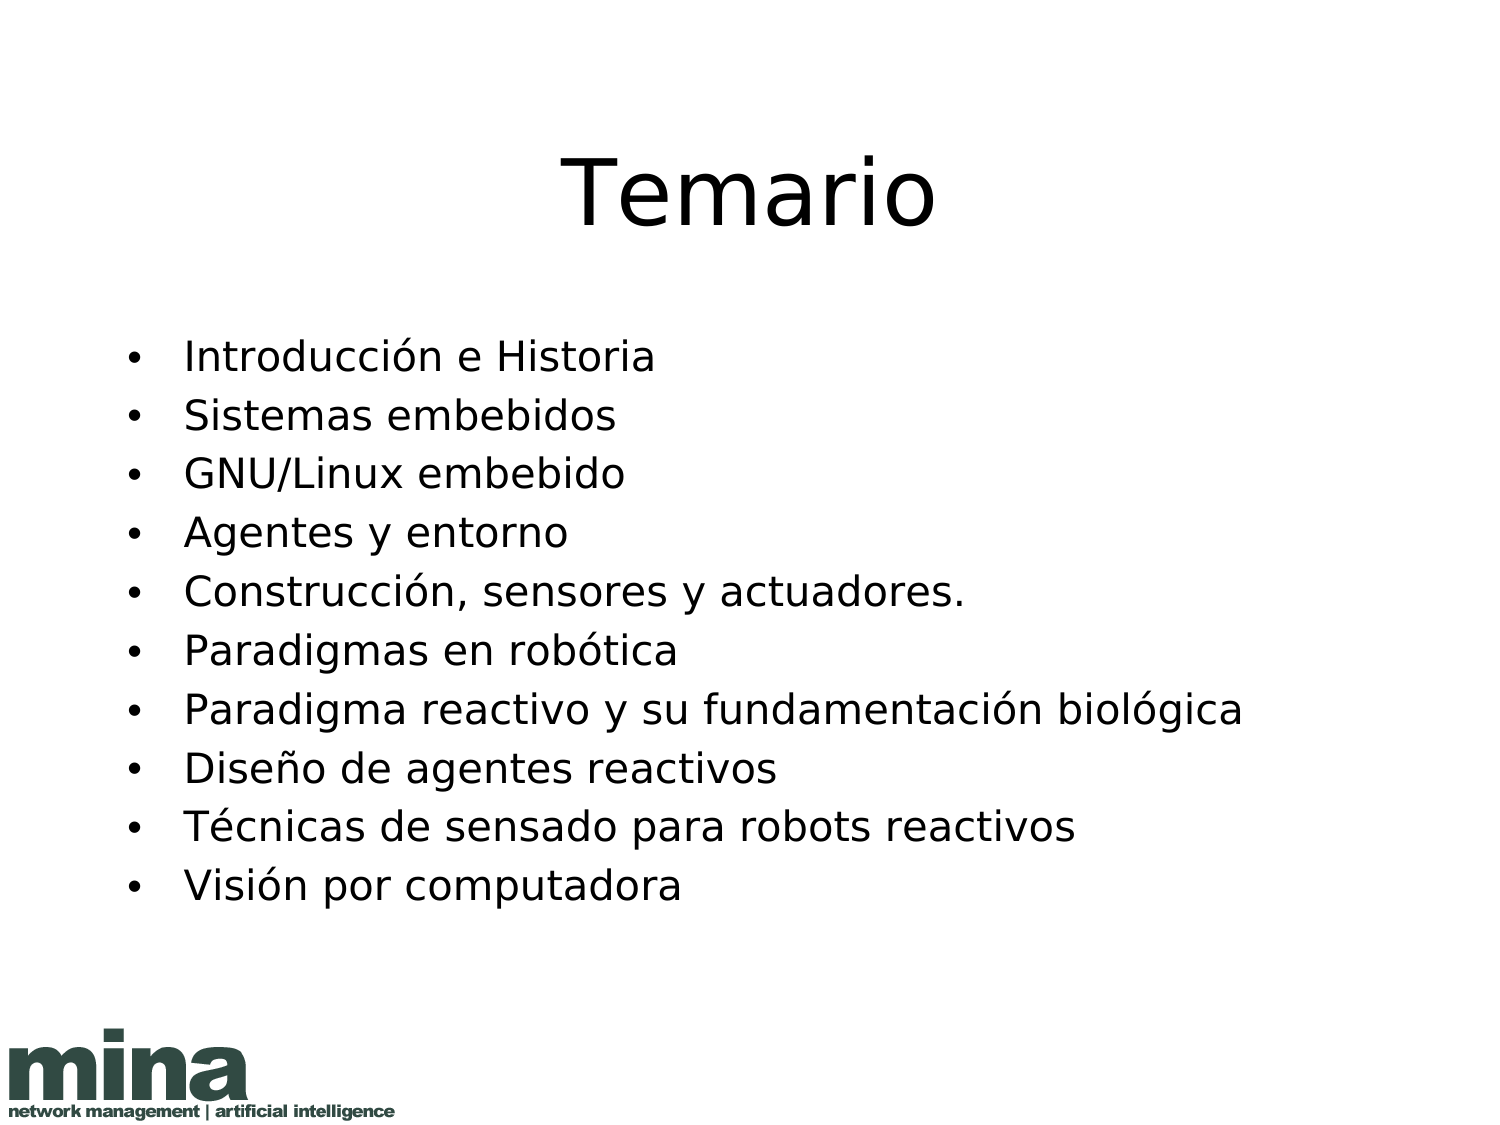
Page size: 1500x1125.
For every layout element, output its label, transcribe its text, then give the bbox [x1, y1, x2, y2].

title Temario [112, 68, 1388, 320]
list Introducción e Historia Sistemas embebidos GNU/Linux embebido Agentes y entorno Construcción, sensores y actuadores. Paradigmas en robótica Paradigma reactivo y su fundamentación biológica Diseño de agentes reactivos Técnicas de sensado para robots reactivos Visión por computadora [112, 324, 1388, 1083]
picture [0, 1022, 402, 1125]
